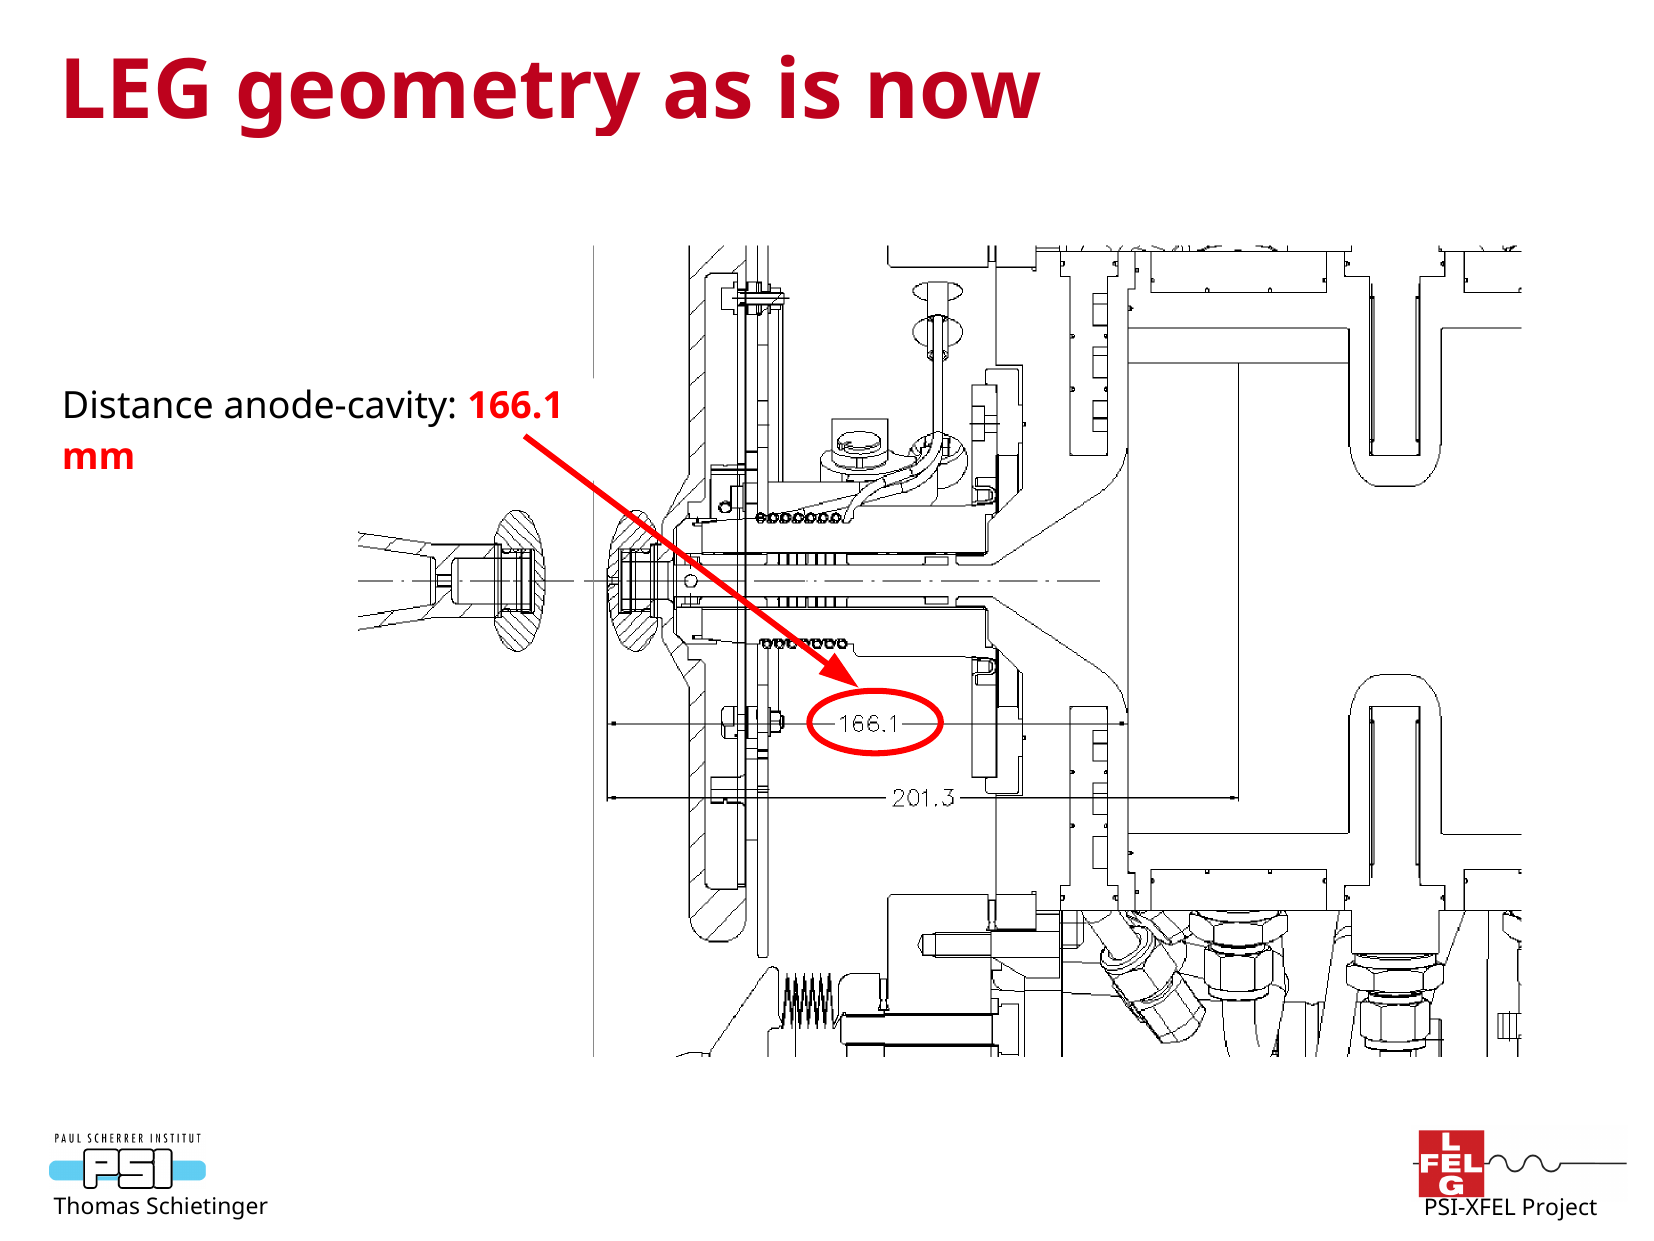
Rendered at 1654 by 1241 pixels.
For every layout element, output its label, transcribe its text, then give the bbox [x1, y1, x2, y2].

picture [813, 694, 937, 750]
title LEG geometry as is now [59, 17, 1327, 156]
picture [358, 136, 1605, 1057]
text_box Distance anode-cavity: 166.1 mm [61, 378, 621, 441]
picture [49, 1133, 206, 1189]
picture [1411, 1125, 1628, 1202]
